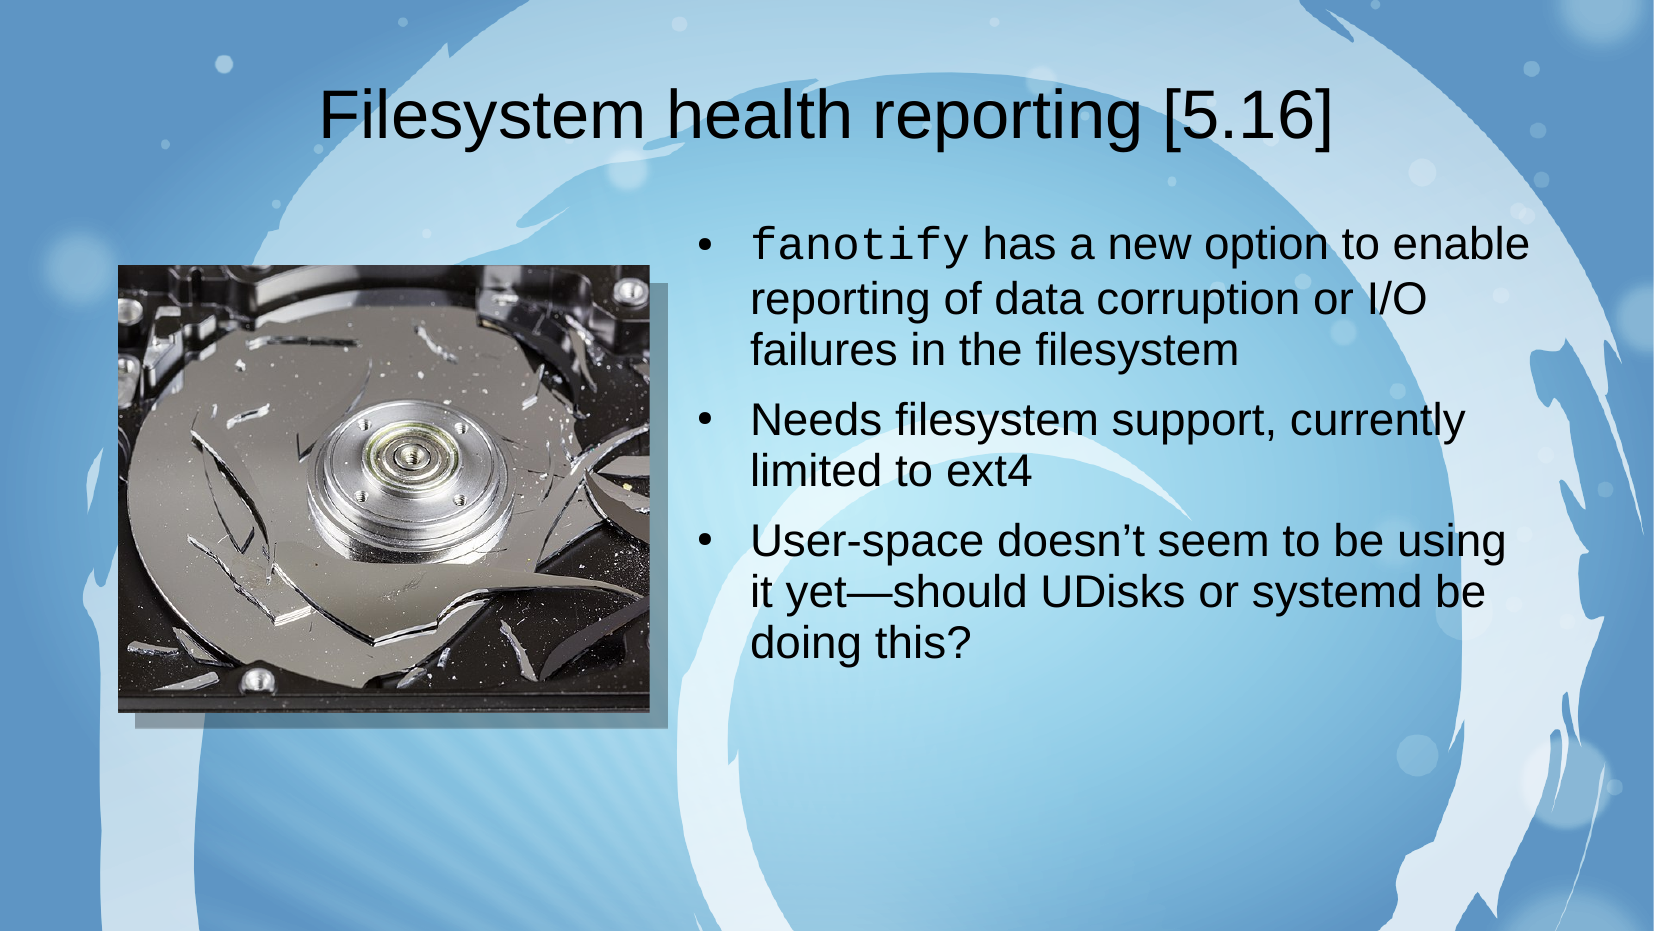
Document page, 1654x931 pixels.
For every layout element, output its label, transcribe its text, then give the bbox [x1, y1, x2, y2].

list fanotify has a new option to enable reporting of data corruption or I/O failures in the filesystem Needs filesystem support, currently limited to ext4 User-space doesn’t seem to be using it yet—should UDisks or systemd be doing this? [679, 217, 1536, 832]
title Filesystem health reporting [5.16] [118, 37, 1536, 193]
picture [0, 0, 1654, 931]
